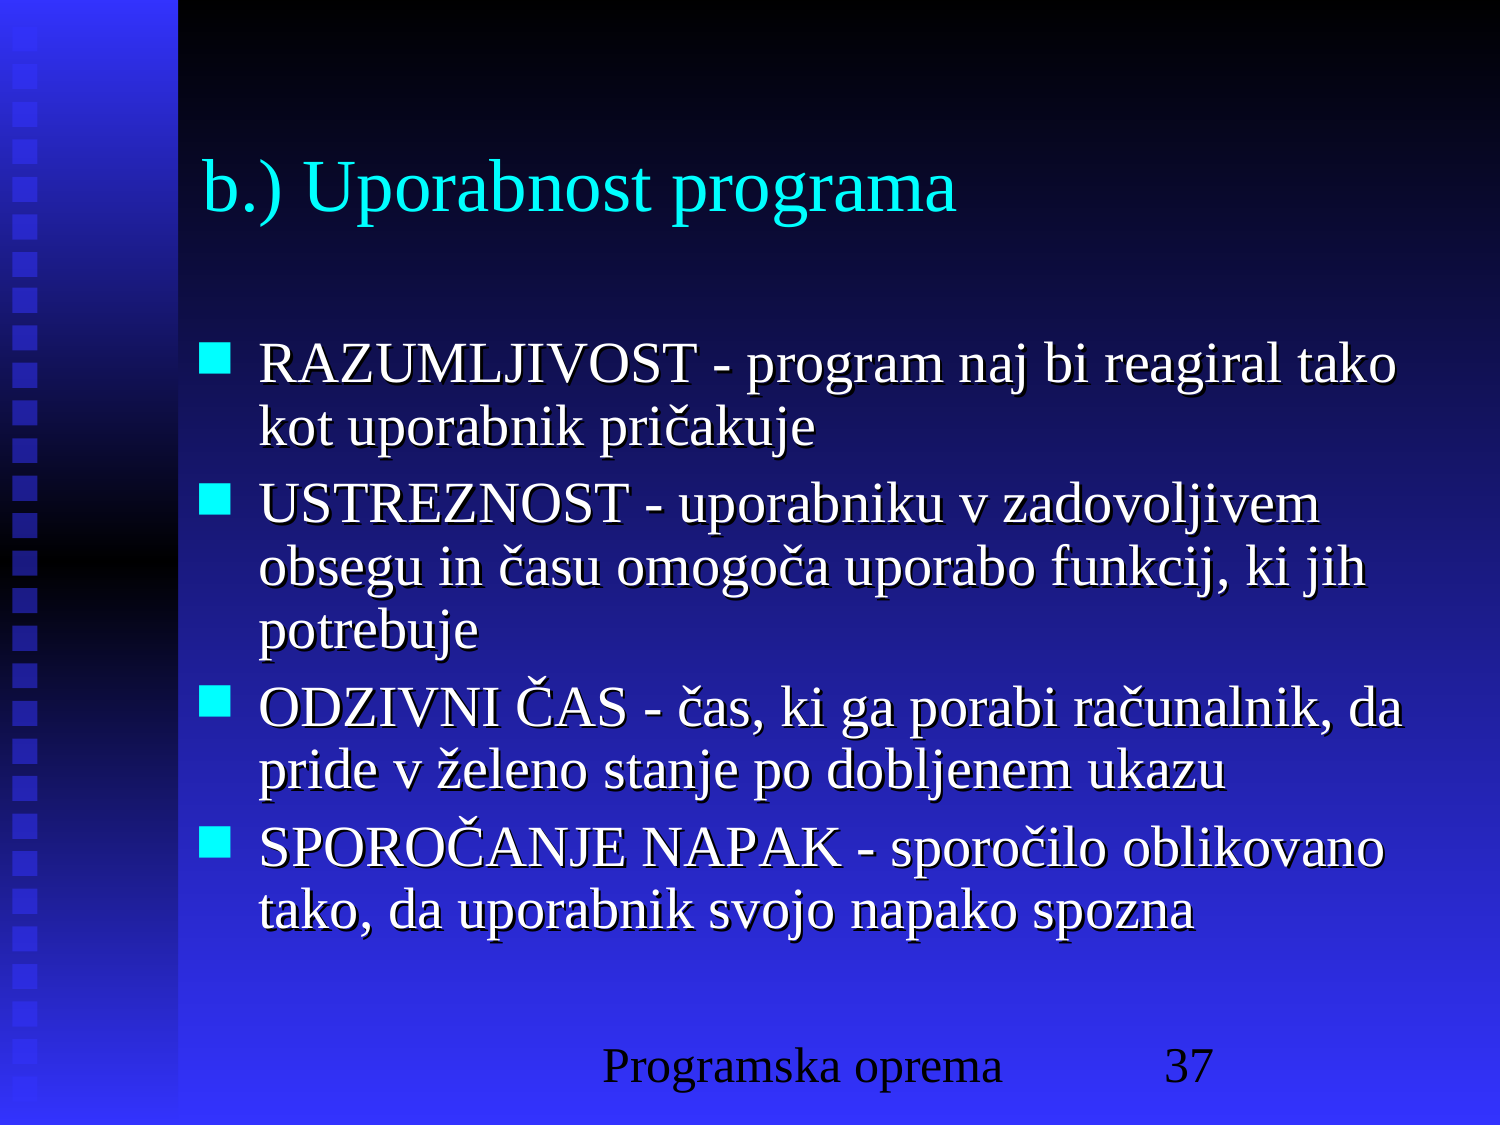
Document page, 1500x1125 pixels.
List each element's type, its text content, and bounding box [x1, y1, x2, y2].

title b.) Uporabnost programa [187, 87, 1363, 276]
list RAZUMLJIVOST - program naj bi reagiral tako kot uporabnik pričakuje USTREZNOST - uporabniku v zadovoljivem obsegu in času omogoča uporabo funkcij, ki jih potrebuje ODZIVNI ČAS - čas, ki ga porabi računalnik, da pride v želeno stanje po dobljenem ukazu SPOROČANJE NAPAK - sporočilo oblikovano tako, da uporabnik svojo napako spozna [187, 324, 1463, 1001]
